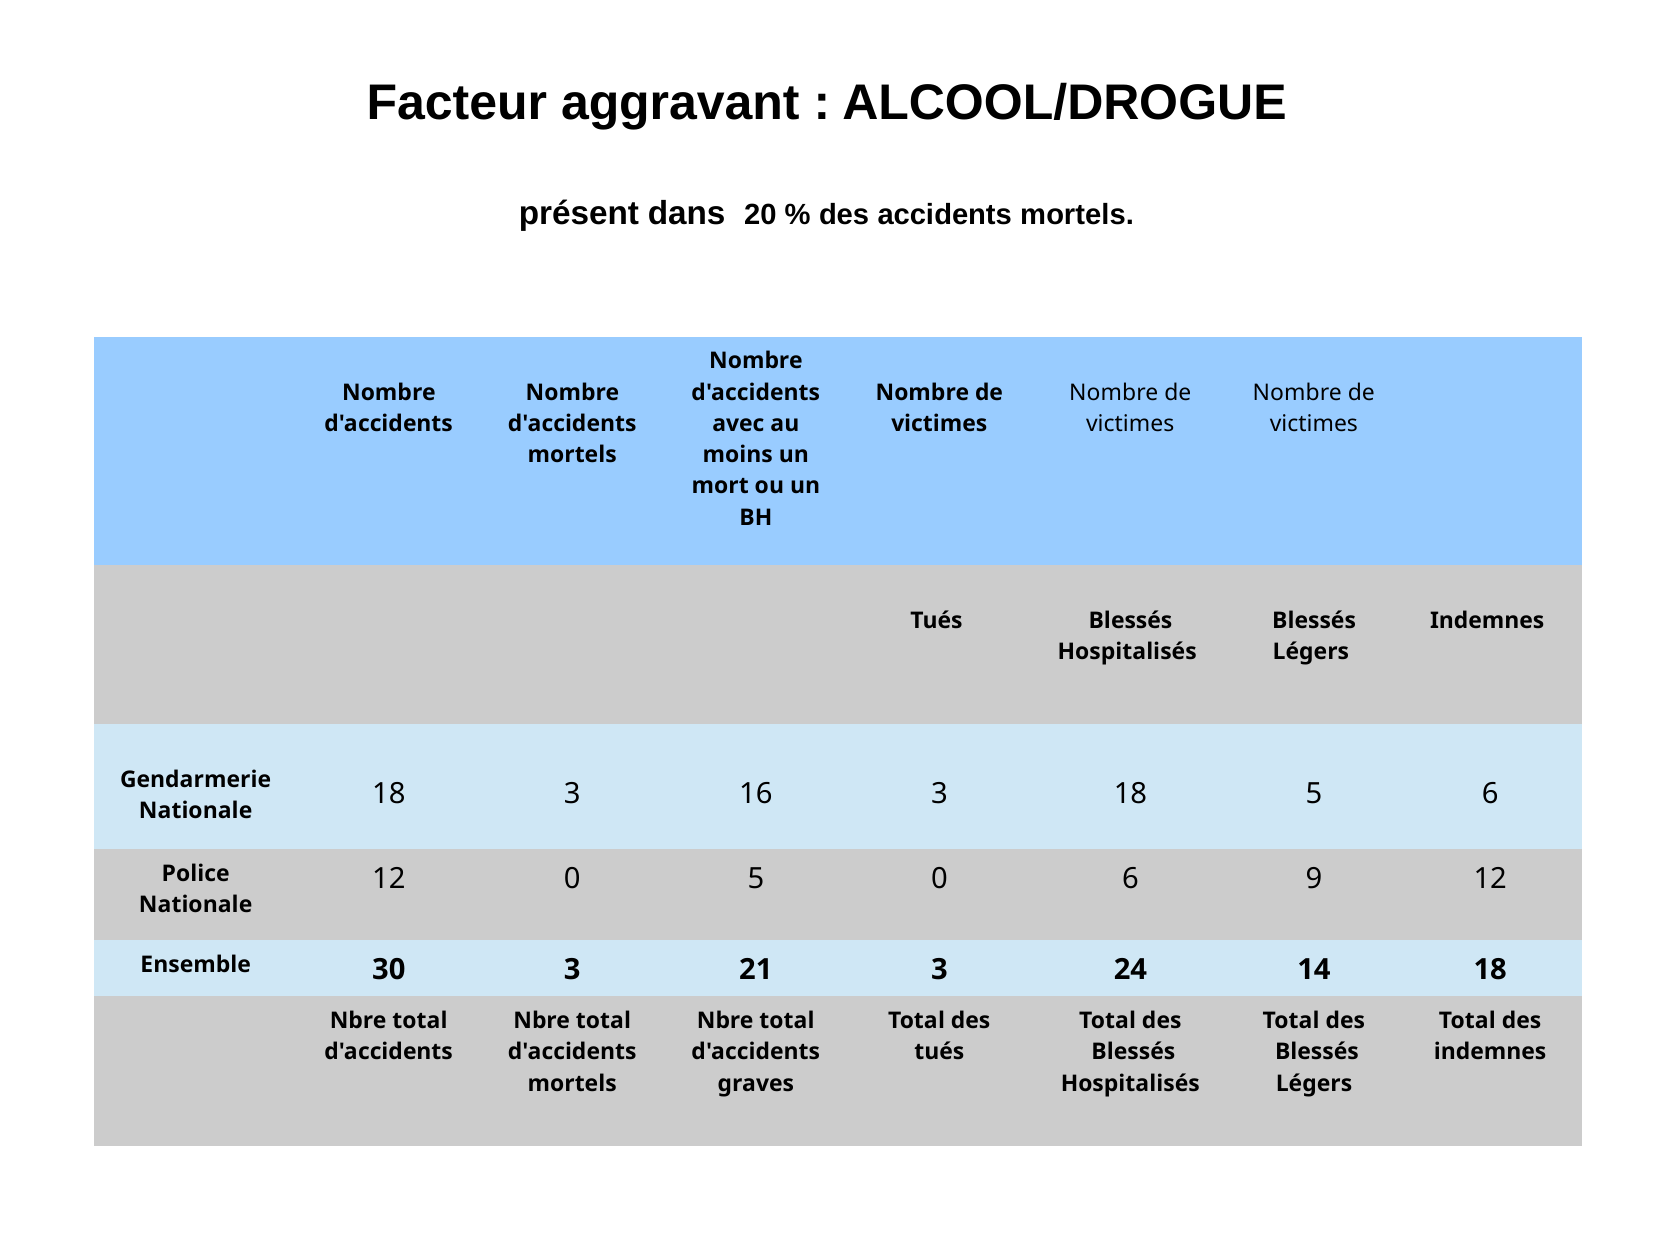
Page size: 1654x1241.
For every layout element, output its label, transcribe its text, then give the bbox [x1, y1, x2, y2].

table_header Nombre d'accidents avec au moins un mort ou un BH [664, 337, 848, 565]
table_cell [94, 565, 297, 724]
table_cell Nbre total d'accidents graves [664, 996, 848, 1146]
table_cell 3 [848, 940, 1031, 996]
table_cell Gendarmerie Nationale [94, 724, 297, 849]
table_cell 5 [664, 849, 848, 940]
table_header [1398, 337, 1582, 565]
table_cell 3 [481, 724, 664, 849]
table_header Nombre de victimes [848, 337, 1031, 565]
table_cell 5 [1230, 724, 1398, 849]
table_cell 18 [297, 724, 481, 849]
table_cell 3 [848, 724, 1031, 849]
table_cell 14 [1230, 940, 1398, 996]
table_cell 30 [297, 940, 481, 996]
table_cell 24 [1031, 940, 1230, 996]
table_cell Nbre total d'accidents mortels [481, 996, 664, 1146]
table_header Nombre d'accidents mortels [481, 337, 664, 565]
table_cell 12 [297, 849, 481, 940]
table_cell [94, 996, 297, 1146]
table_cell [297, 565, 481, 724]
table_cell 9 [1230, 849, 1398, 940]
table_cell 12 [1398, 849, 1582, 940]
table_cell Blessés Hospitalisés [1031, 565, 1230, 724]
table_cell 6 [1031, 849, 1230, 940]
table_header Nombre de victimes [1230, 337, 1398, 565]
table_cell [664, 565, 848, 724]
table_cell Total des tués [848, 996, 1031, 1146]
table_cell [481, 565, 664, 724]
table_cell Indemnes [1398, 565, 1582, 724]
table_cell 18 [1398, 940, 1582, 996]
table_cell Total des indemnes [1398, 996, 1582, 1146]
table_cell 3 [481, 940, 664, 996]
table_cell Total des Blessés Hospitalisés [1031, 996, 1230, 1146]
table_cell 18 [1031, 724, 1230, 849]
table_cell 16 [664, 724, 848, 849]
table_cell 6 [1398, 724, 1582, 849]
table_cell Blessés Légers [1230, 565, 1398, 724]
table_header Nombre d'accidents [297, 337, 481, 565]
table_header Nombre de victimes [1031, 337, 1230, 565]
table_cell Police Nationale [94, 849, 297, 940]
table_header [94, 337, 297, 565]
table_cell 0 [848, 849, 1031, 940]
table_cell Nbre total d'accidents [297, 996, 481, 1146]
table_cell Total des Blessés Légers [1230, 996, 1398, 1146]
table_cell Tués [848, 565, 1031, 724]
table_cell 21 [664, 940, 848, 996]
table_cell Ensemble [94, 940, 297, 996]
title Facteur aggravant : ALCOOL/DROGUE présent dans 20 % des accidents mortels. [82, 49, 1571, 257]
table_cell 0 [481, 849, 664, 940]
